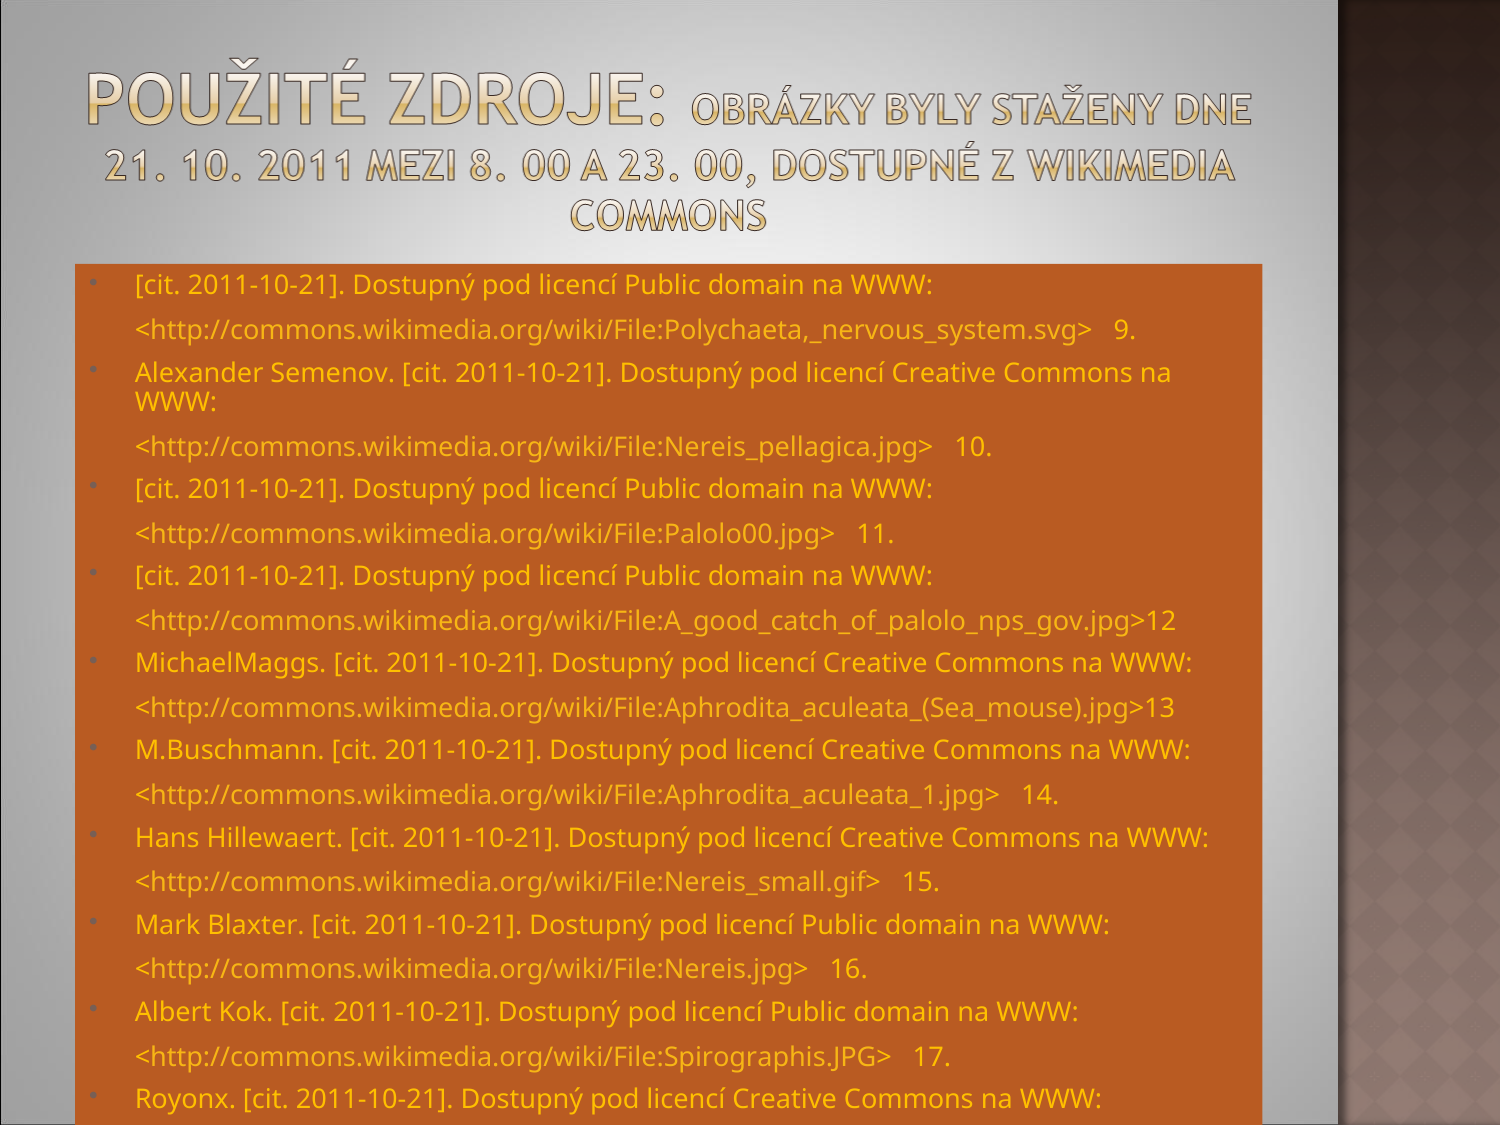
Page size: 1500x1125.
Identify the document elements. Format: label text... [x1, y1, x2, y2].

list [cit. 2011-10-21]. Dostupný pod licencí Public domain na WWW: <http://commons.wikimedia.org/wiki/File:Polychaeta,_nervous_system.svg> 9. Alexander Semenov. [cit. 2011-10-21]. Dostupný pod licencí Creative Commons na WWW: <http://commons.wikimedia.org/wiki/File:Nereis_pellagica.jpg> 10. [cit. 2011-10-21]. Dostupný pod licencí Public domain na WWW: <http://commons.wikimedia.org/wiki/File:Palolo00.jpg> 11. [cit. 2011-10-21]. Dostupný pod licencí Public domain na WWW: <http://commons.wikimedia.org/wiki/File:A_good_catch_of_palolo_nps_gov.jpg>12 MichaelMaggs. [cit. 2011-10-21]. Dostupný pod licencí Creative Commons na WWW: <http://commons.wikimedia.org/wiki/File:Aphrodita_aculeata_(Sea_mouse).jpg>13 M.Buschmann. [cit. 2011-10-21]. Dostupný pod licencí Creative Commons na WWW: <http://commons.wikimedia.org/wiki/File:Aphrodita_aculeata_1.jpg> 14. Hans Hillewaert. [cit. 2011-10-21]. Dostupný pod licencí Creative Commons na WWW: <http://commons.wikimedia.org/wiki/File:Nereis_small.gif> 15. Mark Blaxter. [cit. 2011-10-21]. Dostupný pod licencí Public domain na WWW: <http://commons.wikimedia.org/wiki/File:Nereis.jpg> 16. Albert Kok. [cit. 2011-10-21]. Dostupný pod licencí Public domain na WWW: <http://commons.wikimedia.org/wiki/File:Spirographis.JPG> 17. Royonx. [cit. 2011-10-21]. Dostupný pod licencí Creative Commons na WWW: <http://commons.wikimedia.org/wiki/File:Spirographis_Spalanzanii.jpg> 18. Neil916. [cit. 2011-10-21]. Dostupný pod licencí Public domain na WWW: <http://commons.wikimedia.org/wiki/File:Oligochaete_GLERL_1.jpg> 19. [75, 263, 1263, 1125]
picture [0, 0, 1500, 1125]
text_box [41, 33, 1291, 241]
